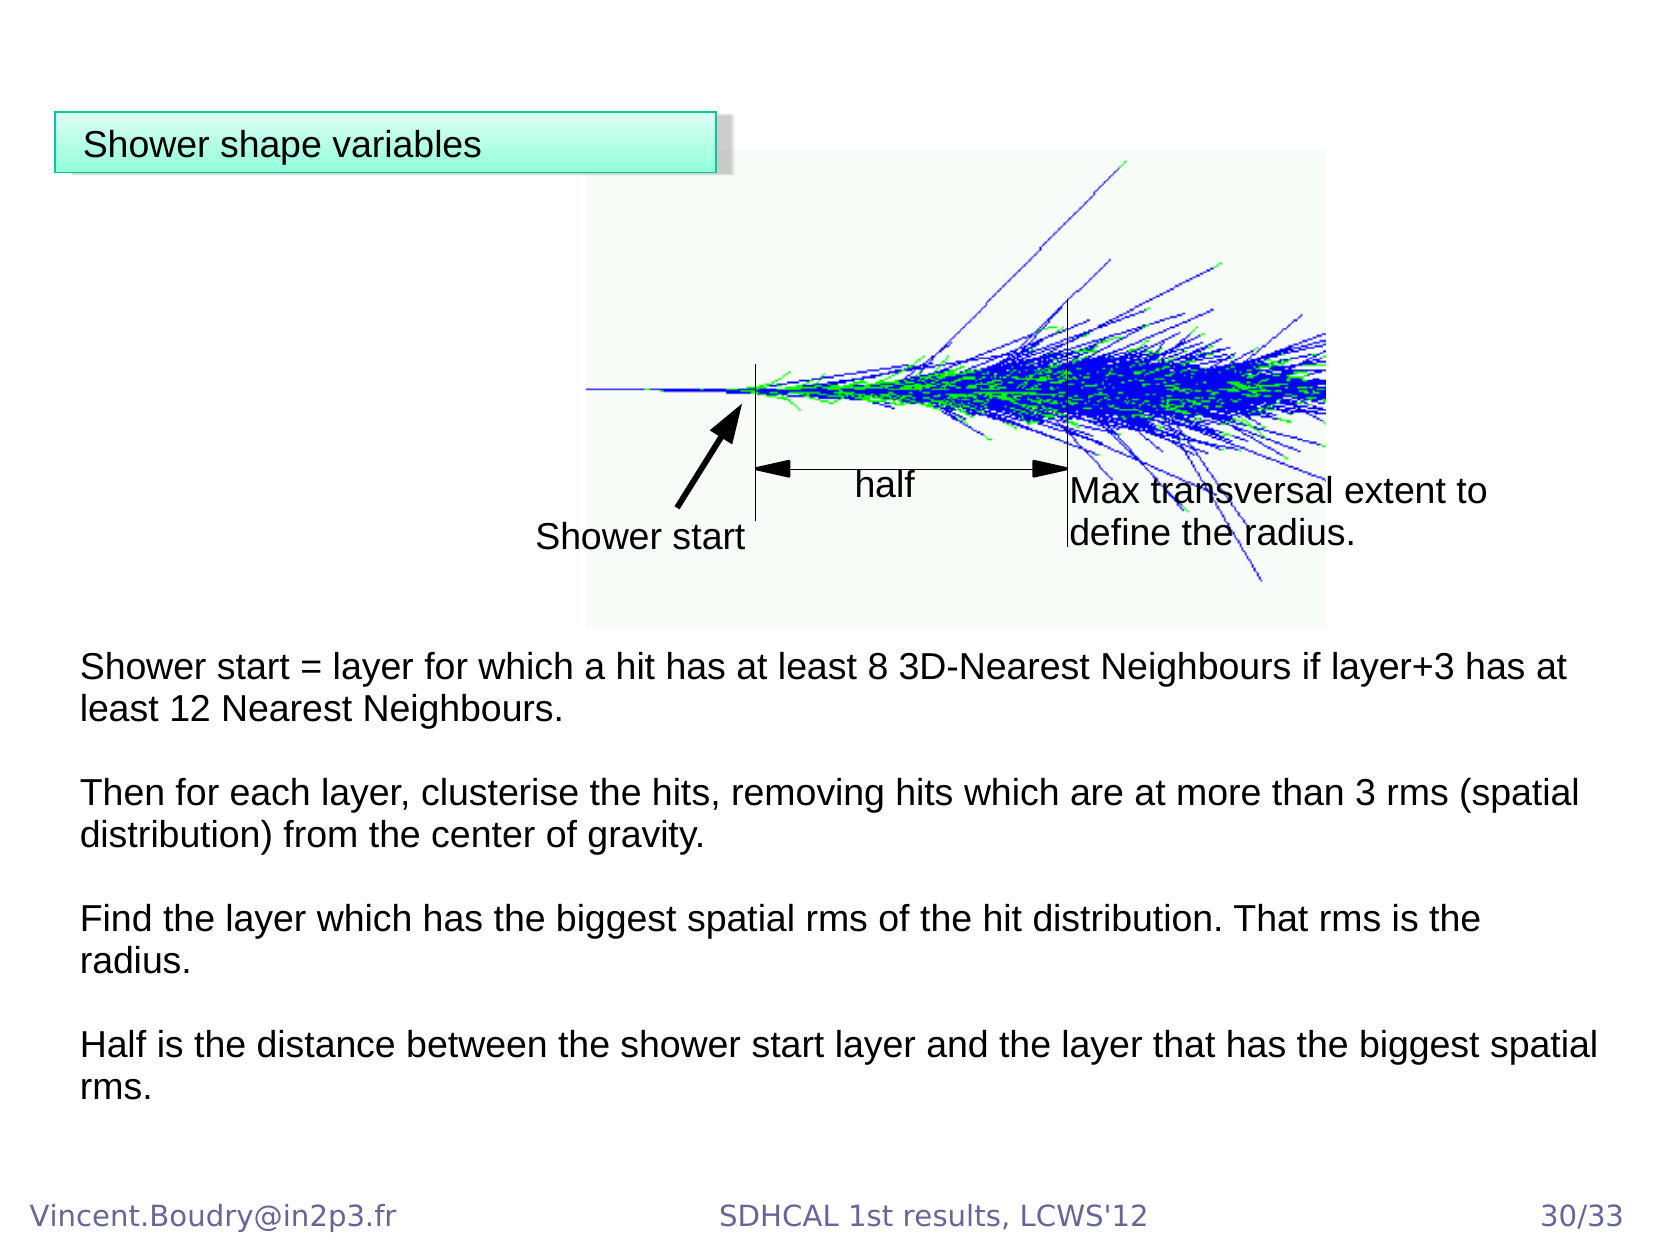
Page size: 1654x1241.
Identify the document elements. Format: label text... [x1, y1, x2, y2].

text_box Shower start [520, 507, 786, 574]
picture [585, 149, 1326, 507]
text_box Shower start = layer for which a hit has at least 8 3D-Nearest Neighbours if layer+3 has at least 12 Nearest Neighbours. Then for each layer, clusterise the hits, removing hits which are at more than 3 rms (spatial distribution) from the center of gravity. Find the layer which has the biggest spatial rms of the hit distribution. That rms is the radius. Half is the distance between the shower start layer and the layer that has the biggest spatial rms. [65, 637, 1615, 1201]
text_box Shower shape variables [55, 112, 717, 173]
text_box Max transversal extent to define the radius. [1054, 462, 1511, 578]
picture [585, 470, 1326, 629]
text_box half [839, 455, 940, 522]
